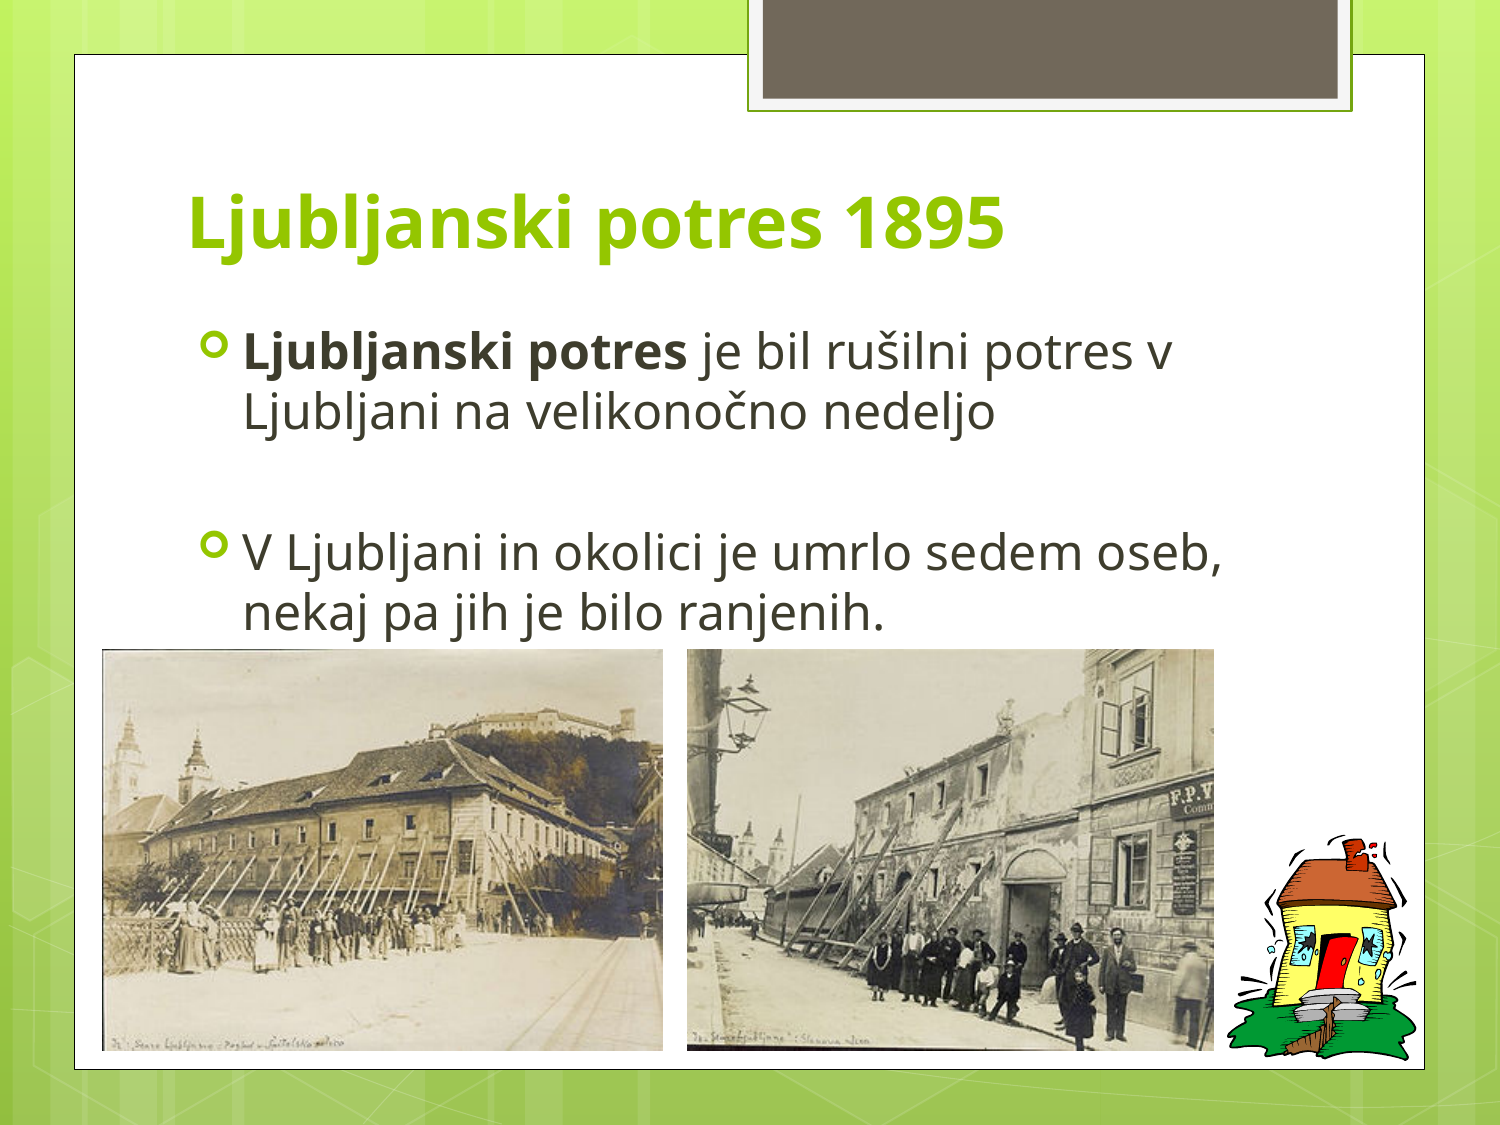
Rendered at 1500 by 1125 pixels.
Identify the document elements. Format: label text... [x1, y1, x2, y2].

title Ljubljanski potres 1895 [171, 168, 1324, 356]
picture [1224, 833, 1417, 1061]
picture [102, 649, 663, 1051]
list Ljubljanski potres je bil rušilni potres v Ljubljani na velikonočno nedeljo V Ljubljani in okolici je umrlo sedem oseb, nekaj pa jih je bilo ranjenih. [171, 312, 1283, 838]
picture [687, 649, 1214, 1051]
